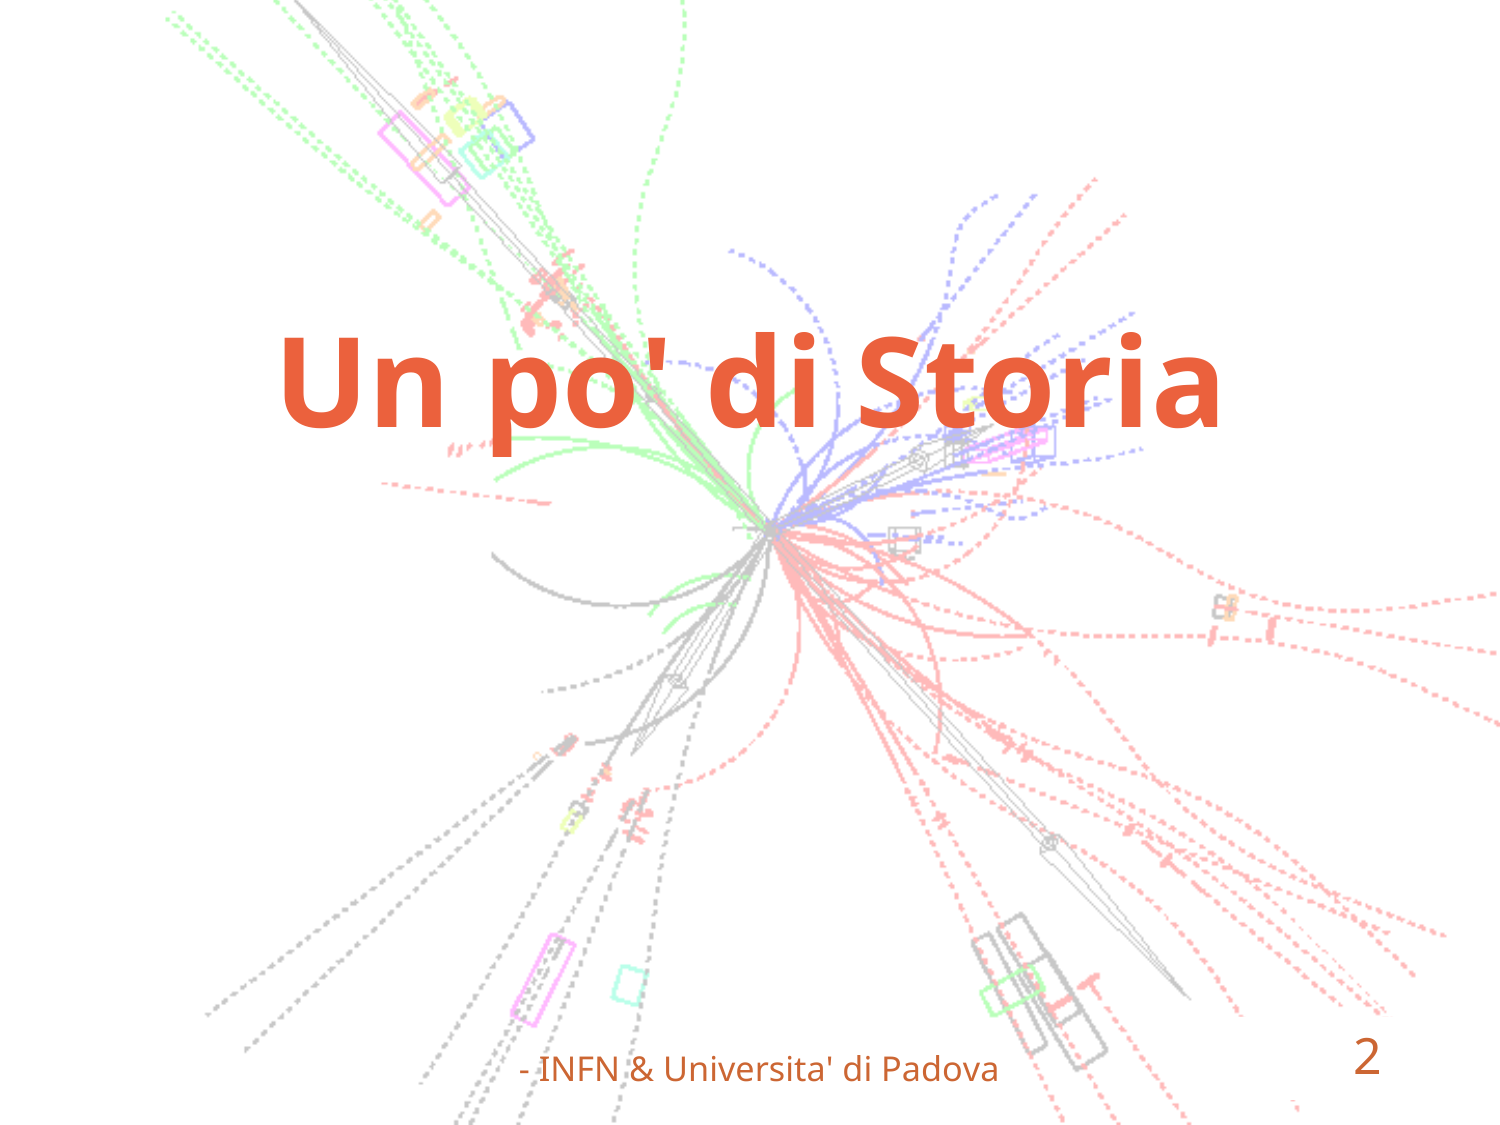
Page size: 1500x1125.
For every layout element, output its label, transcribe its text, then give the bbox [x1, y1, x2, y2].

picture [0, 0, 1500, 1125]
text_box Un po' di Storia [259, 295, 1249, 461]
